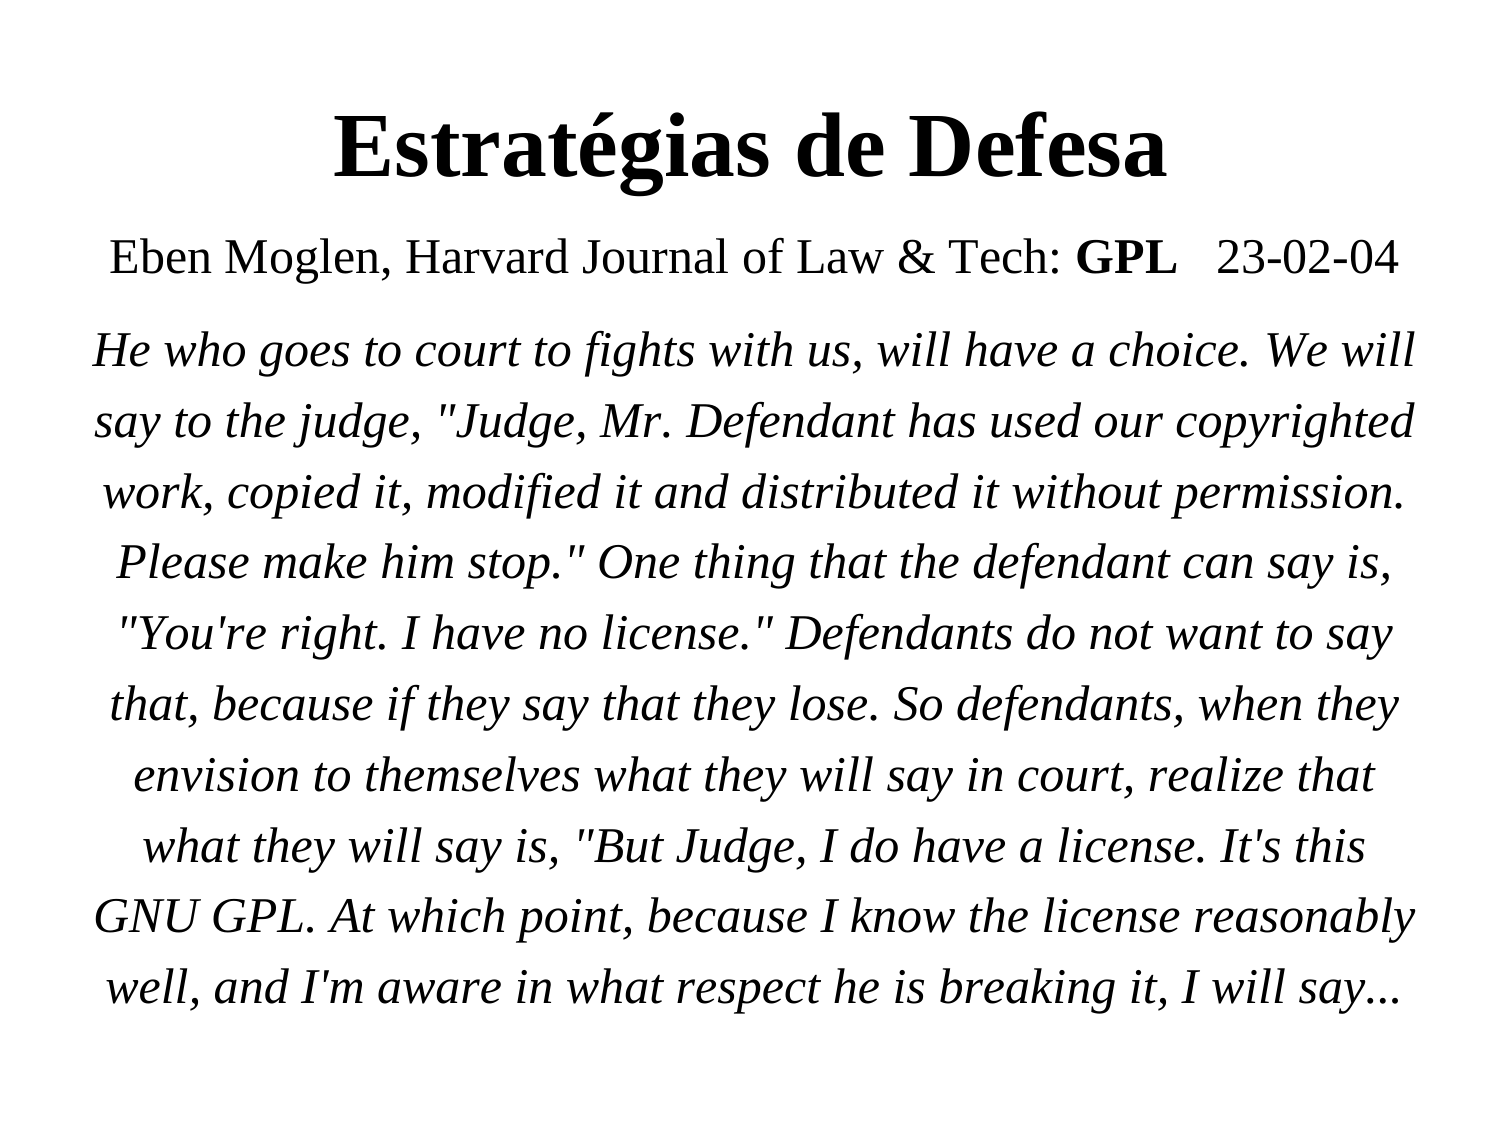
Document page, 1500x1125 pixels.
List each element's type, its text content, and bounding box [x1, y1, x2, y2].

title Estratégias de Defesa [87, 62, 1416, 223]
text_box Eben Moglen, Harvard Journal of Law & Tech: GPL 23-02-04 He who goes to court to fights with us, will have a choice. We will say to the judge, "Judge, Mr. Defendant has used our copyrighted work, copied it, modified it and distributed it without permission. Please make him stop." One thing that the defendant can say is, "You're right. I have no license." Defendants do not want to say that, because if they say that they lose. So defendants, when they envision to themselves what they will say in court, realize that what they will say is, "But Judge, I do have a license. It's this GNU GPL. At which point, because I know the license reasonably well, and I'm aware in what respect he is breaking it, I will say... [88, 229, 1421, 1103]
